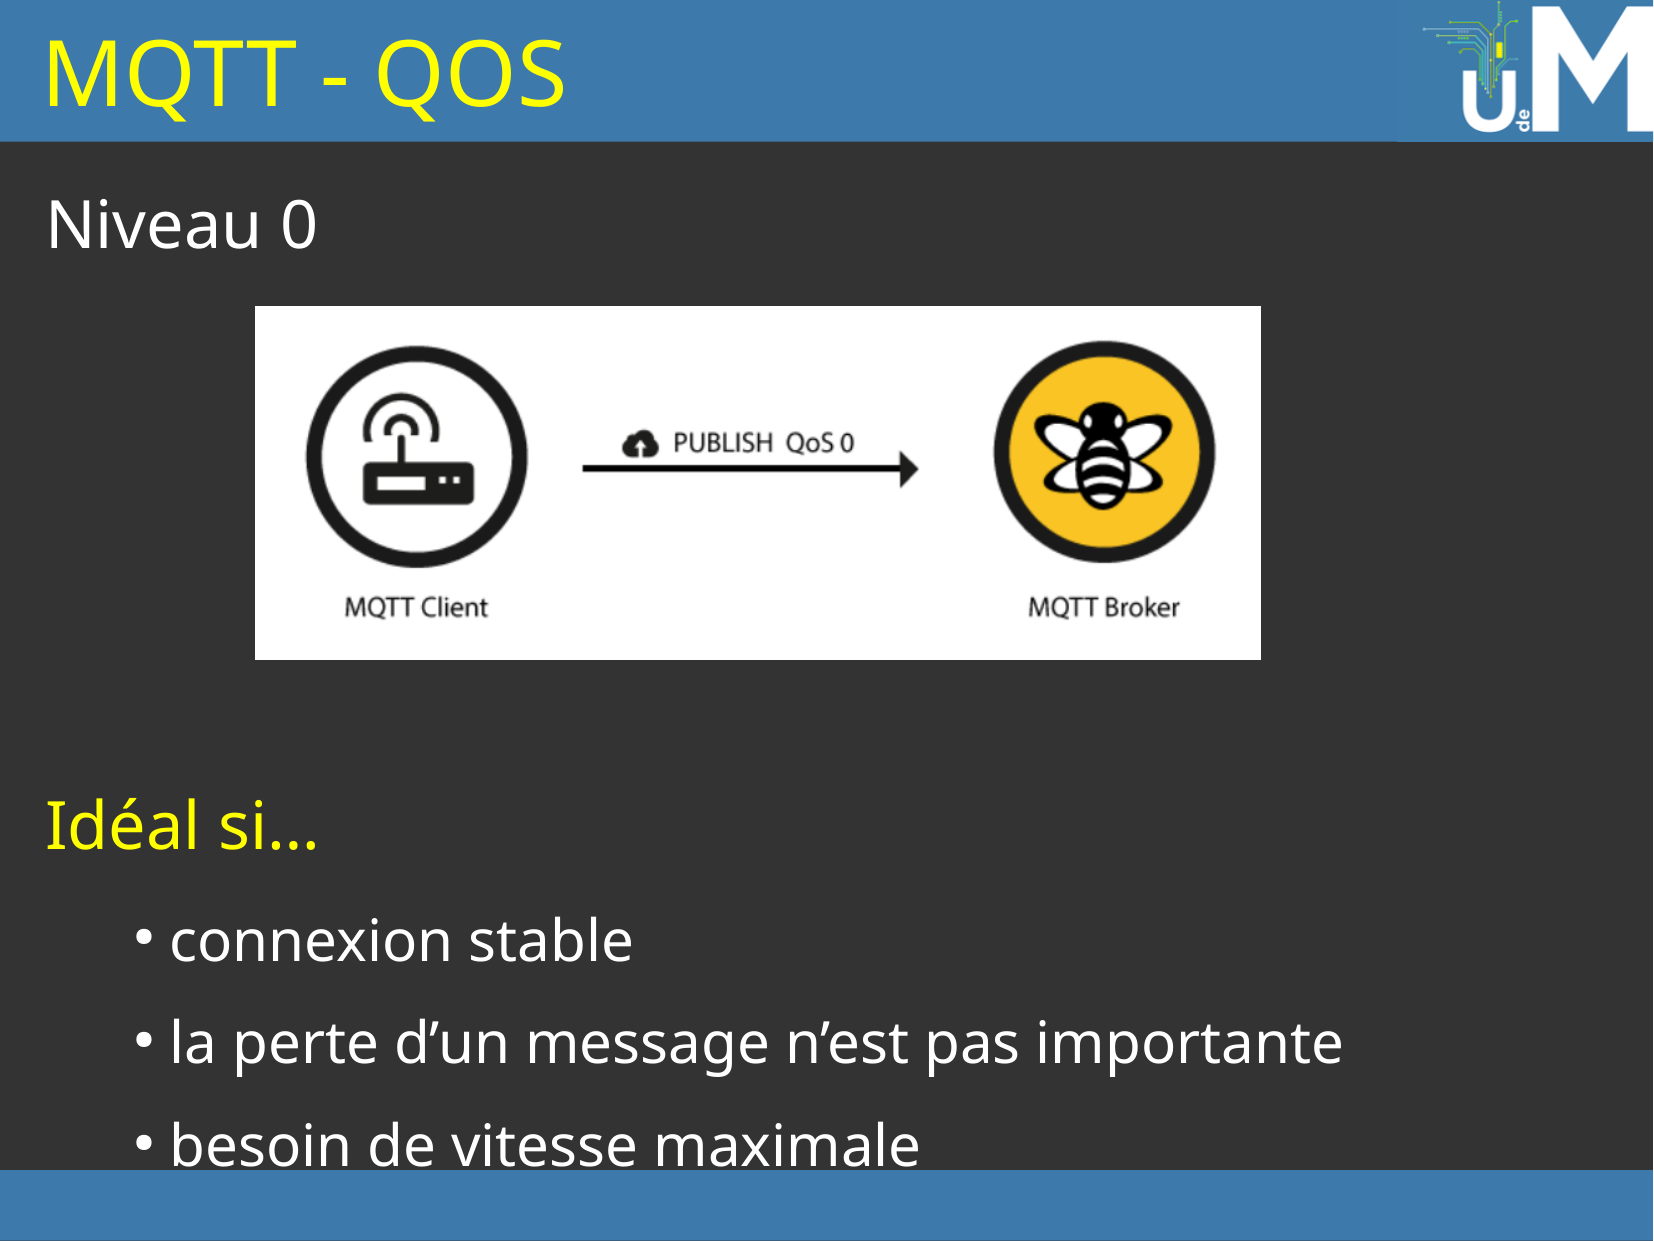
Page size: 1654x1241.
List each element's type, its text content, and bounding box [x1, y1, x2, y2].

picture [1397, 0, 1654, 142]
picture [255, 306, 1261, 661]
list Niveau 0 Idéal si… connexion stable la perte d’un message n’est pas importante besoin de vitesse maximale [45, 177, 1606, 1141]
title MQTT - QOS [41, 11, 1411, 130]
